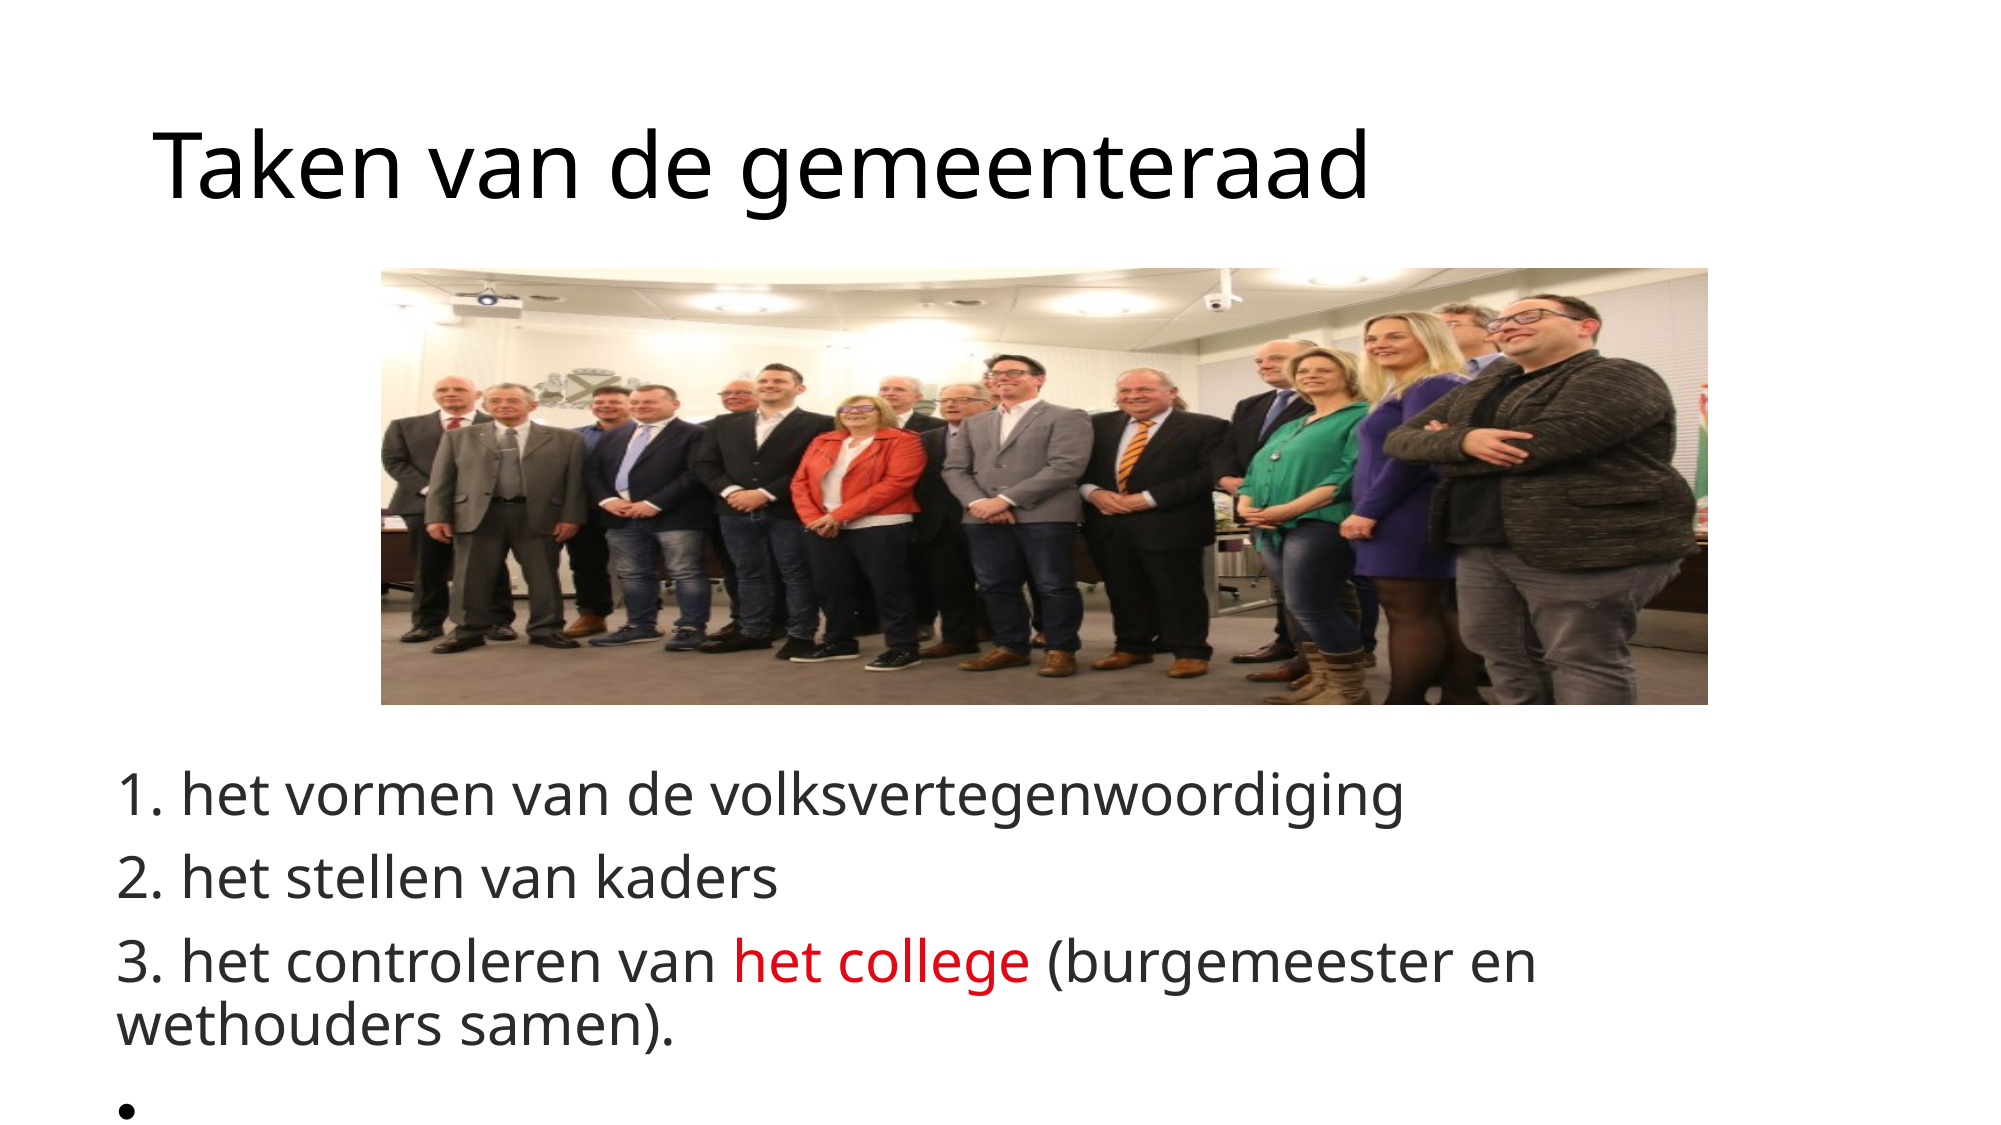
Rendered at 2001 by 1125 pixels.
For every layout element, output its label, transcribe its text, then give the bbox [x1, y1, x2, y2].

picture [381, 268, 1708, 705]
list 1. het vormen van de volksvertegenwoordiging 2. het stellen van kaders 3. het controleren van het college (burgemeester en wethouders samen). [101, 499, 1827, 1125]
title Taken van de gemeenteraad [137, 59, 1863, 278]
